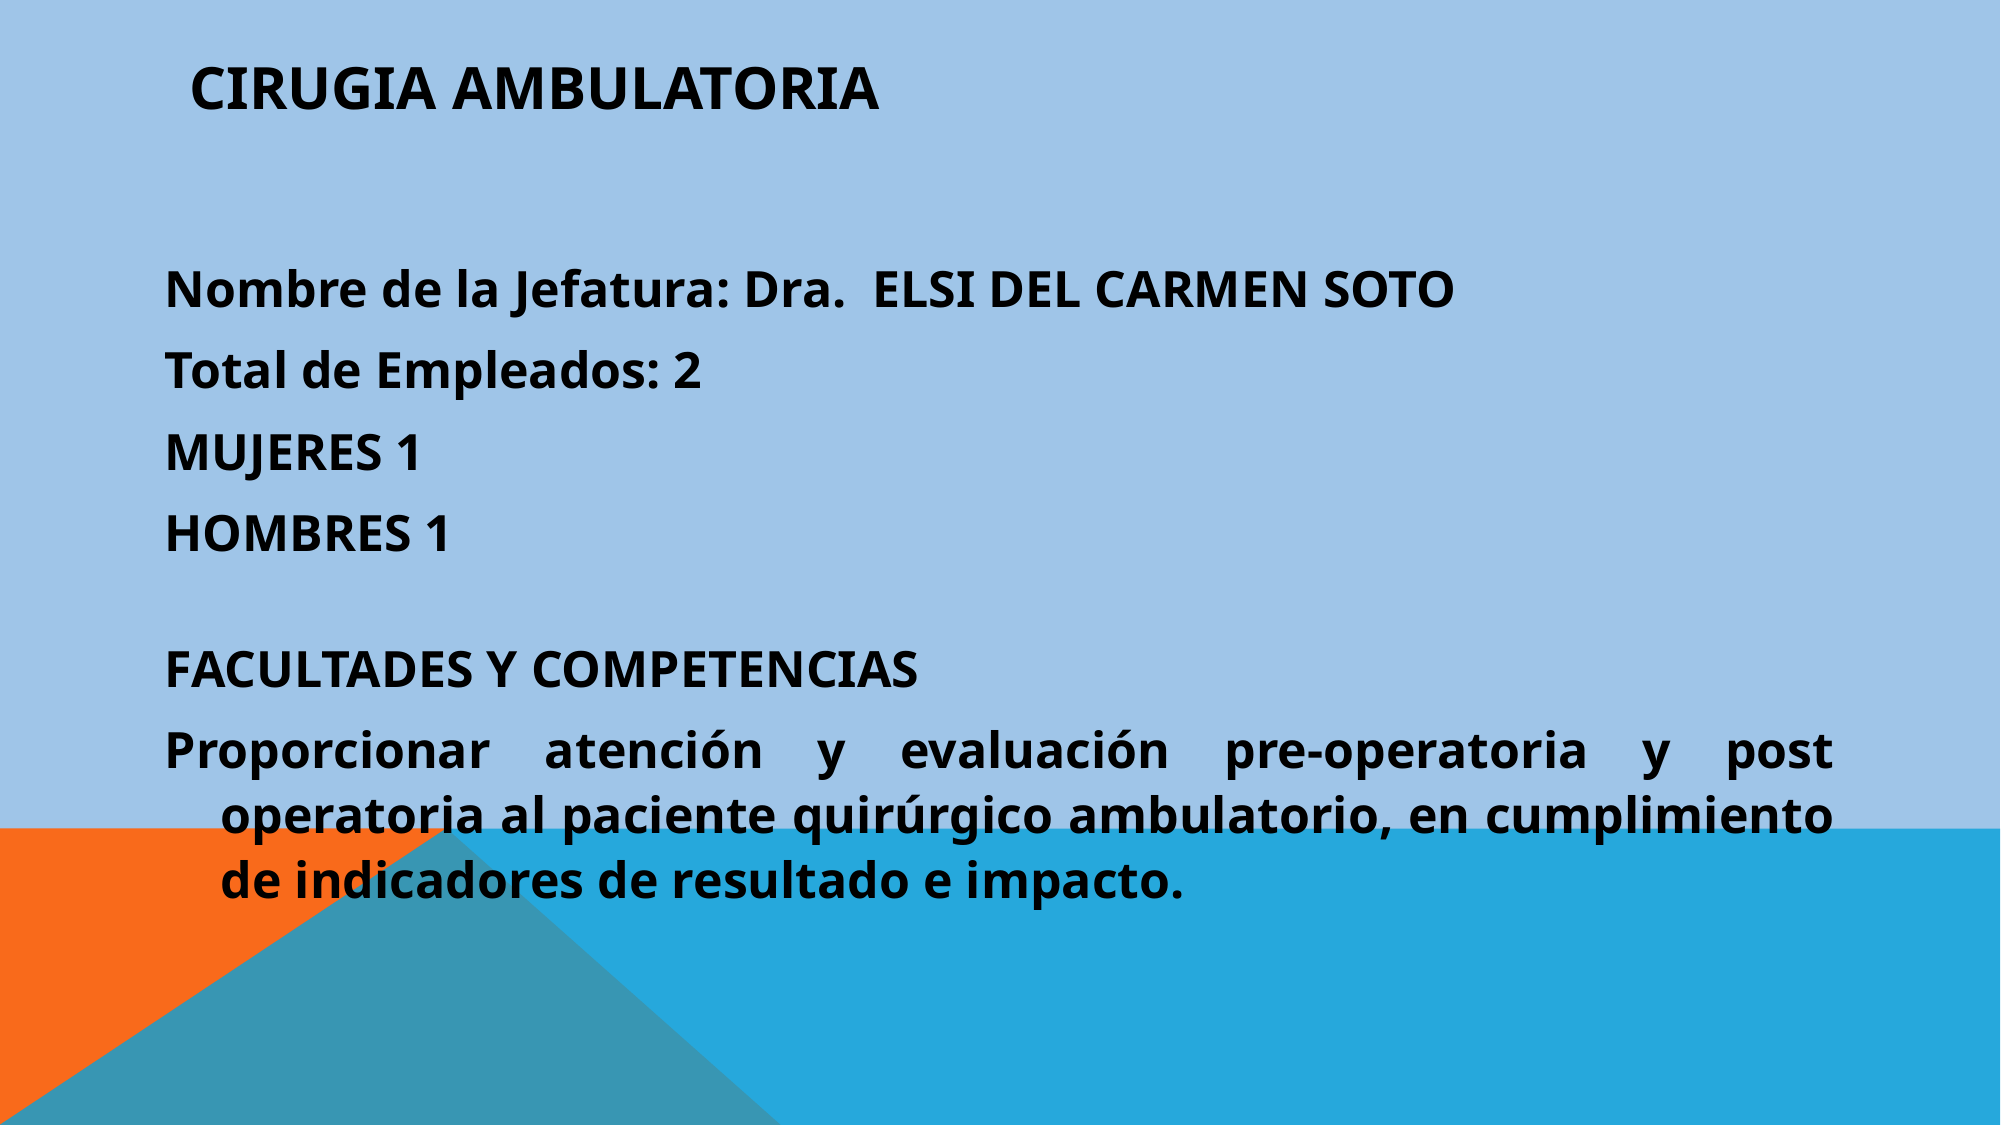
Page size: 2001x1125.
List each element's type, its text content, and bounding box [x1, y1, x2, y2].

text_box Nombre de la Jefatura: Dra. ELSI DEL CARMEN SOTO Total de Empleados: 2 MUJERES 1 HOMBRES 1 FACULTADES Y COMPETENCIAS Proporcionar atención y evaluación pre-operatoria y post operatoria al paciente quirúrgico ambulatorio, en cumplimiento de indicadores de resultado e impacto. [149, 244, 1850, 956]
text_box CIRUGIA AMBULATORIA [174, 43, 1876, 213]
